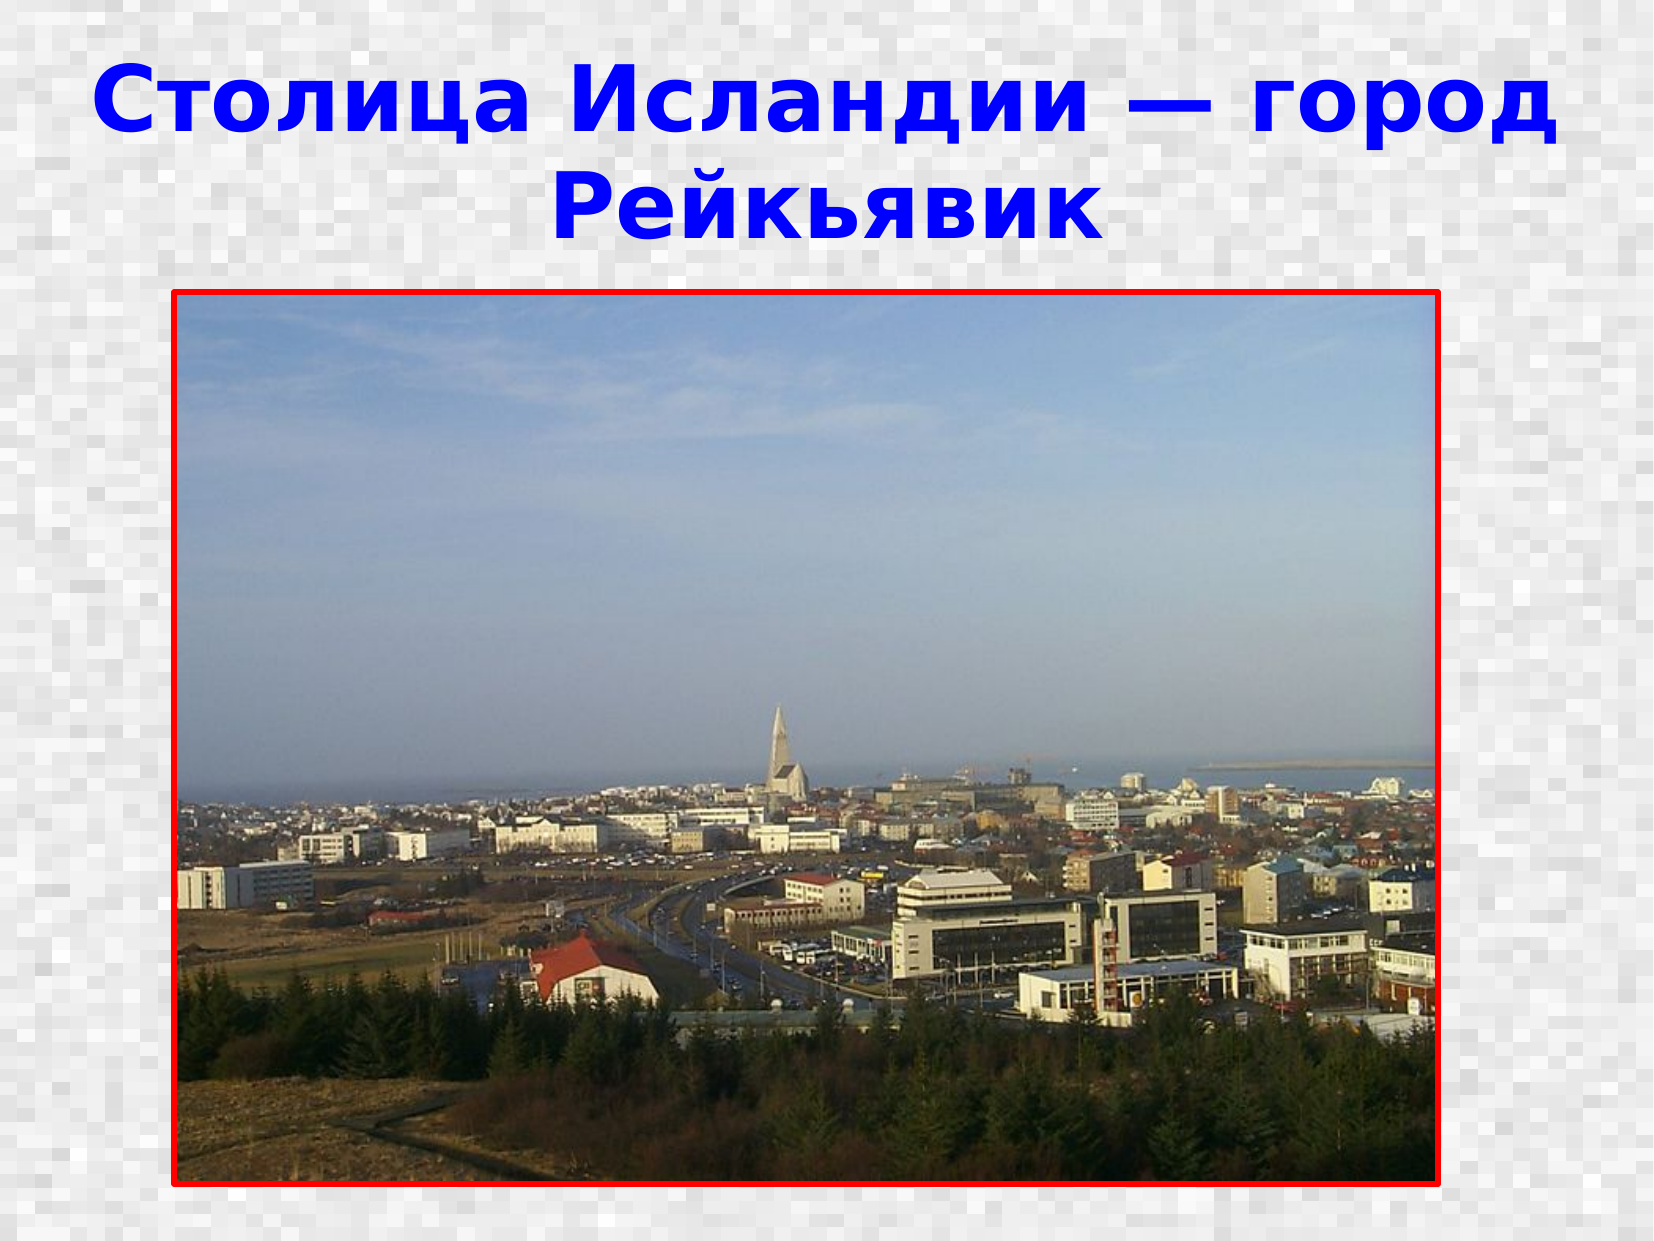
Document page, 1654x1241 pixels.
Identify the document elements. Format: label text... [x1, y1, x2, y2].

title Столица Исландии — город Рейкьявик [82, 45, 1571, 261]
picture [0, 0, 1654, 1241]
